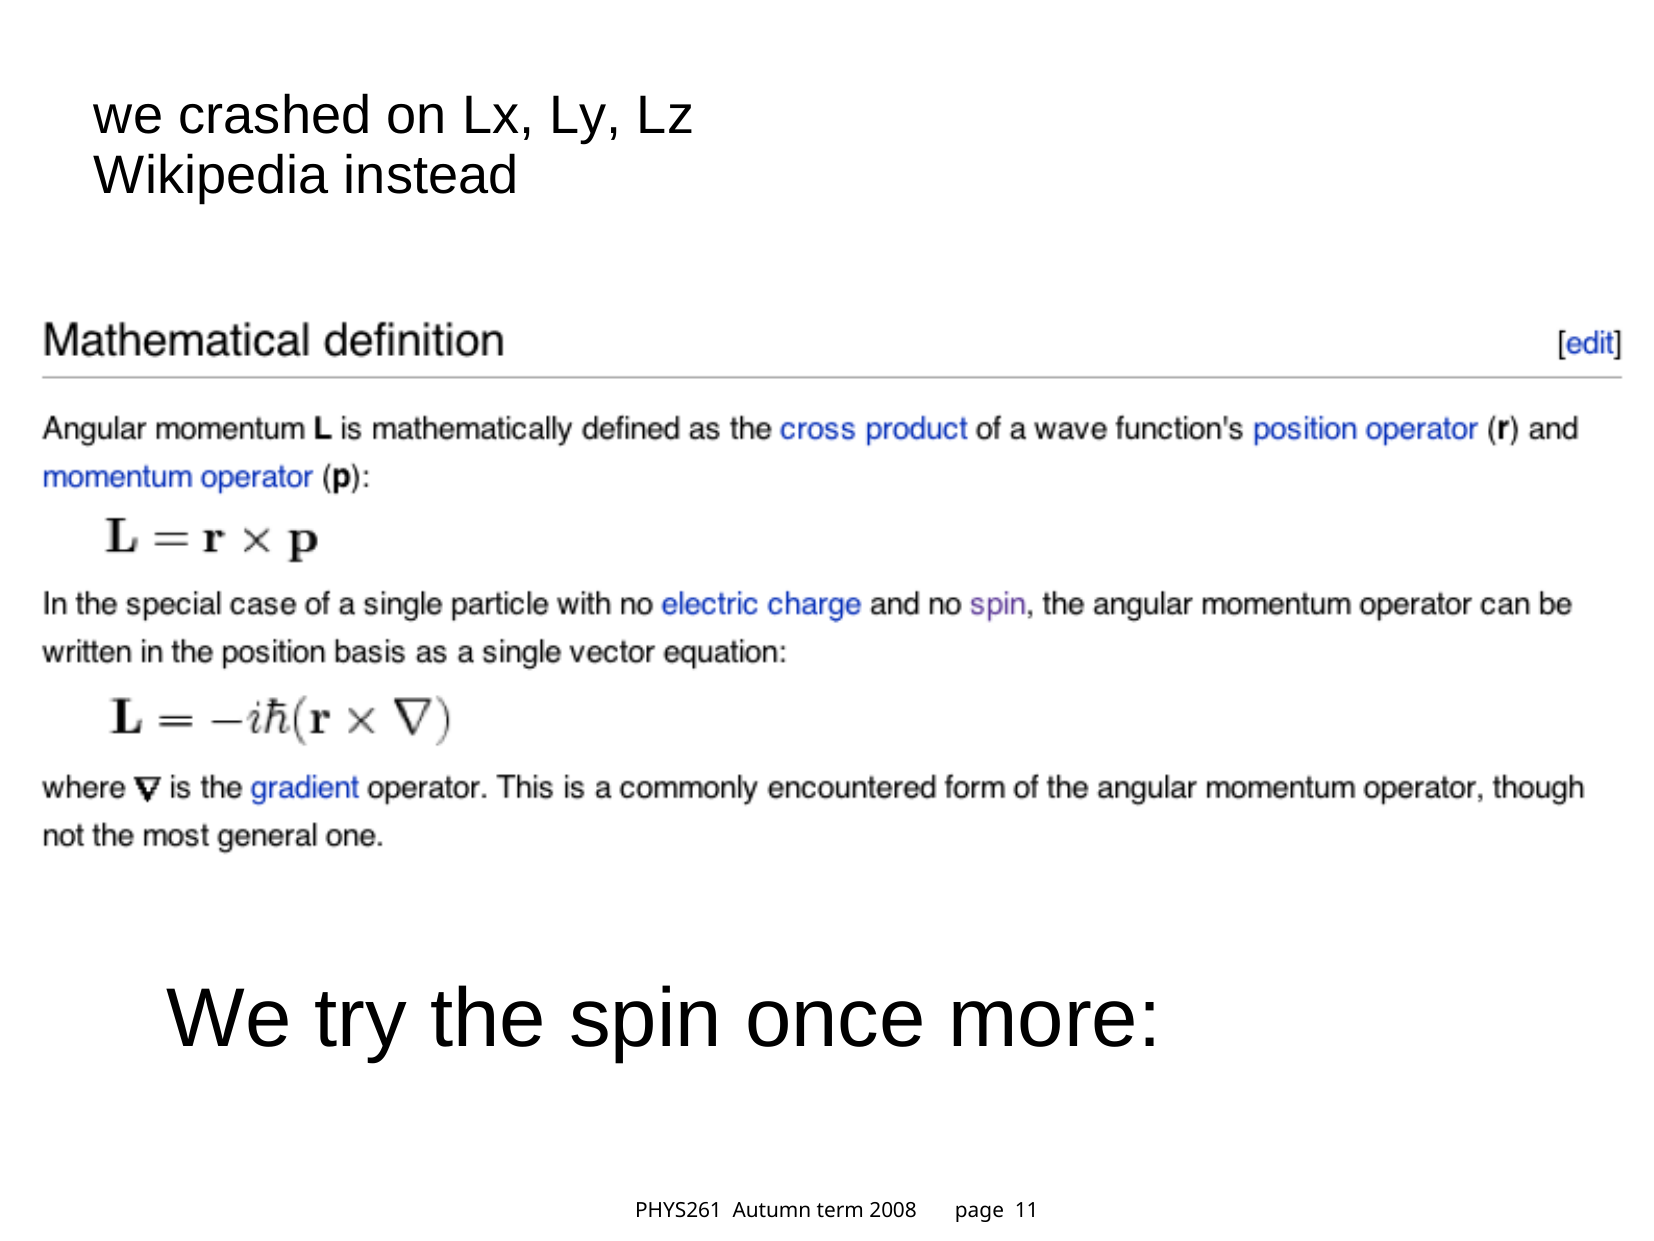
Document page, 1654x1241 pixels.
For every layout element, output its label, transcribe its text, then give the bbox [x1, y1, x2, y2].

text_box We try the spin once more: [151, 963, 1345, 1075]
text_box we crashed on Lx, Ly, Lz Wikipedia instead [79, 77, 764, 217]
picture [24, 308, 1635, 889]
